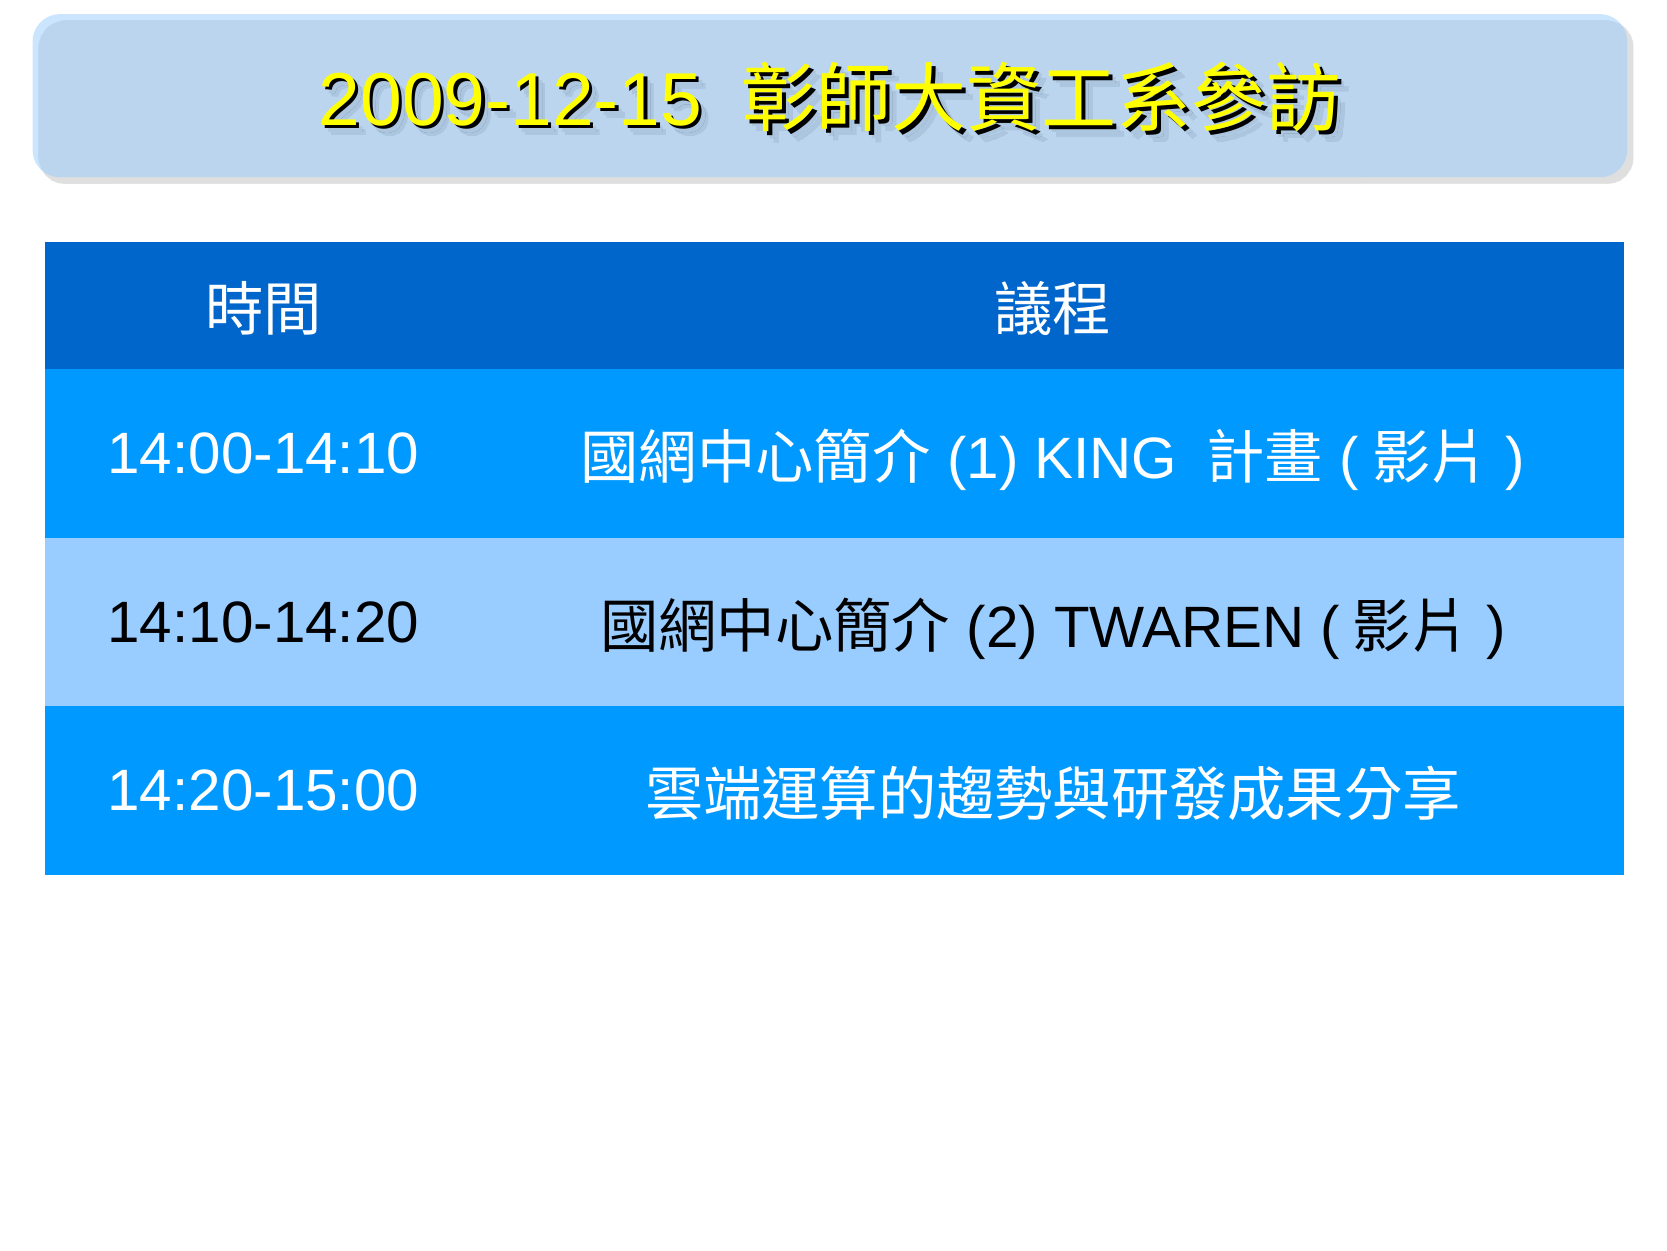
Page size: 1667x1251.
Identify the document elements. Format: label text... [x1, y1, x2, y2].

table_cell 國網中心簡介(2) TWAREN (影片) [482, 538, 1624, 706]
text_box 2009-12-15 彰師大資工系參訪 [32, 14, 1628, 178]
table_header 議程 [482, 242, 1624, 369]
table_cell 雲端運算的趨勢與研發成果分享 [482, 706, 1624, 875]
table_cell 14:10-14:20 [45, 538, 482, 706]
table_cell 14:00-14:10 [45, 369, 482, 538]
table_cell 14:20-15:00 [45, 706, 482, 875]
table_cell 國網中心簡介(1) KING 計畫(影片) [482, 369, 1624, 538]
table_header 時間 [45, 242, 482, 369]
